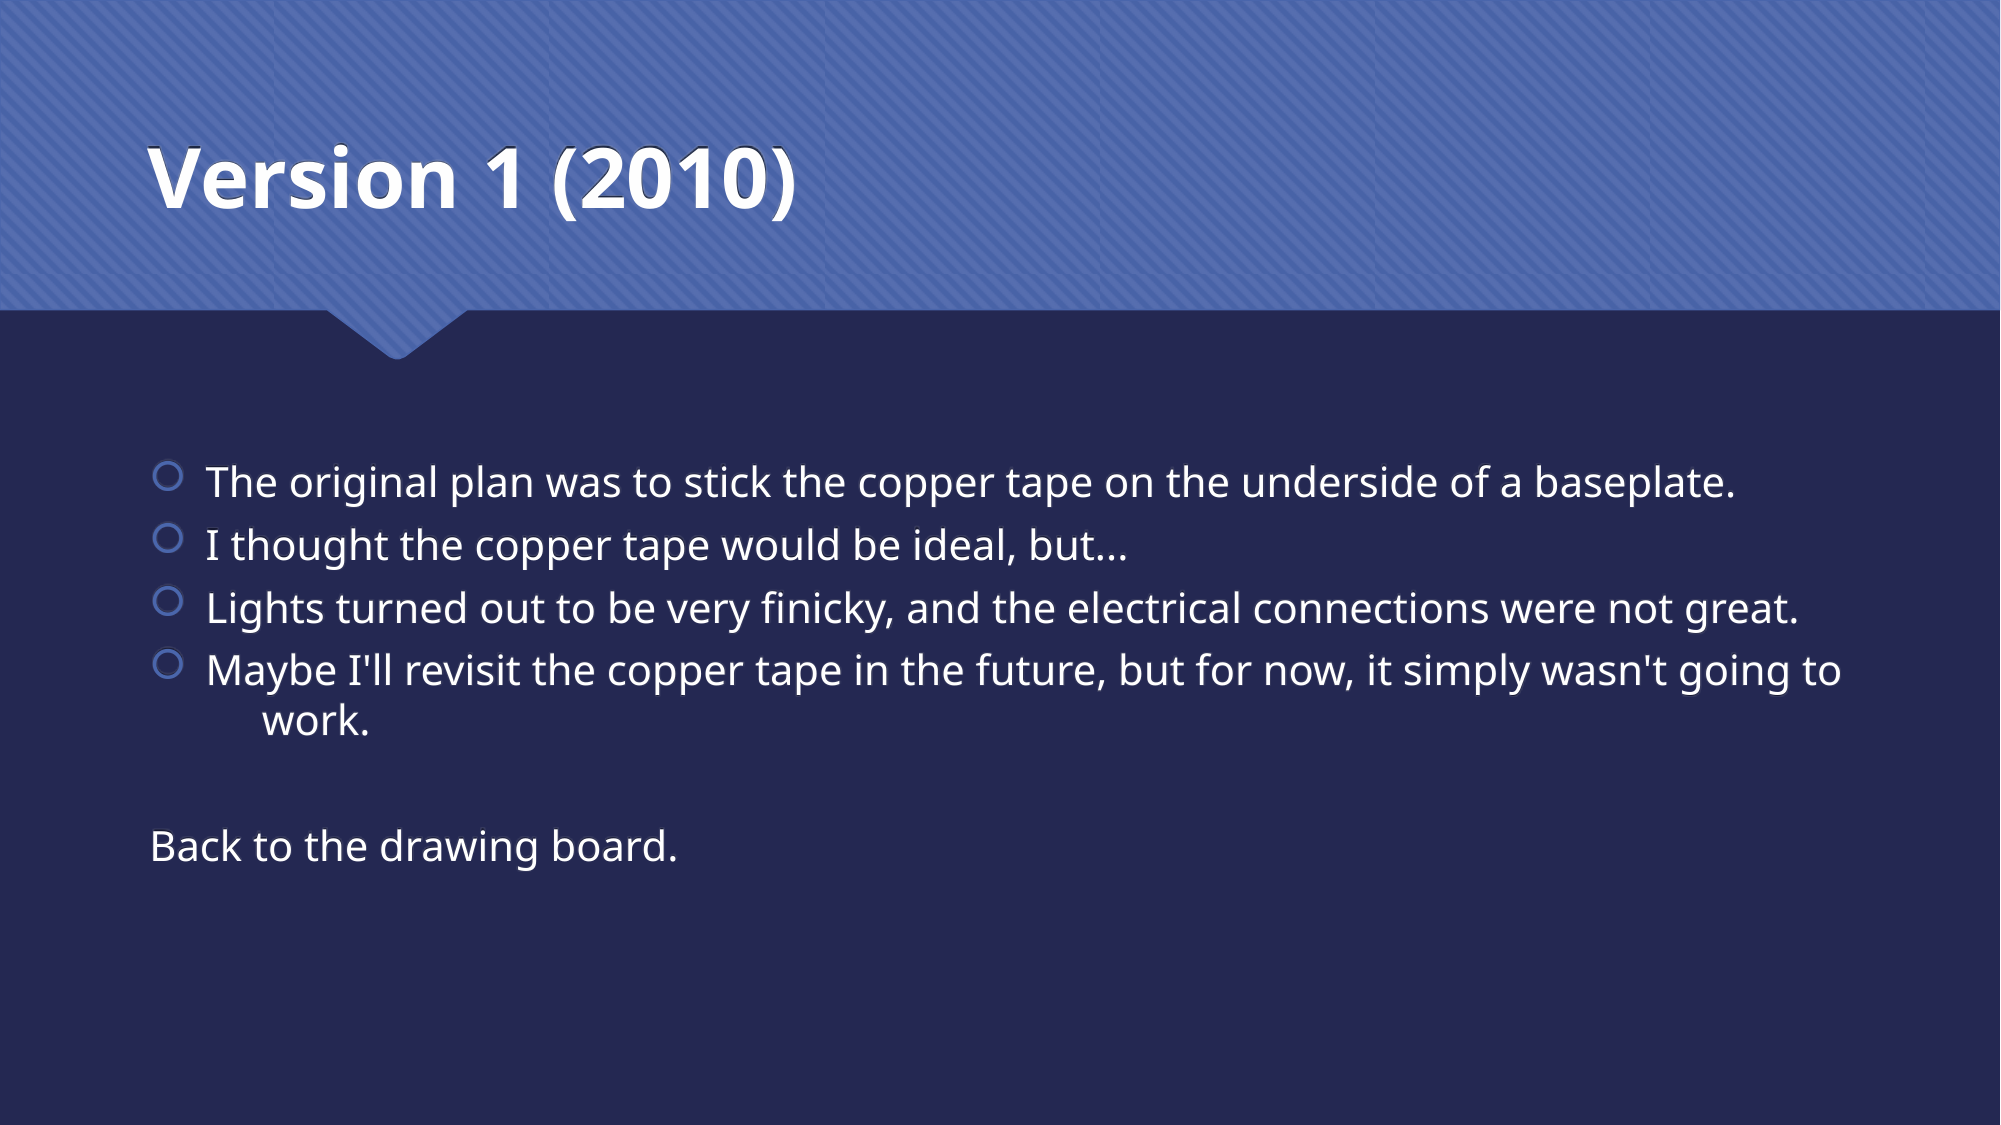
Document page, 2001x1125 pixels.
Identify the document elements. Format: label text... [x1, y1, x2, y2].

list The original plan was to stick the copper tape on the underside of a baseplate. I thought the copper tape would be ideal, but... Lights turned out to be very finicky, and the electrical connections were not great. Maybe I'll revisit the copper tape in the future, but for now, it simply wasn't going to work. Back to the drawing board. [134, 364, 1866, 962]
title Version 1 (2010) [132, 73, 1868, 233]
